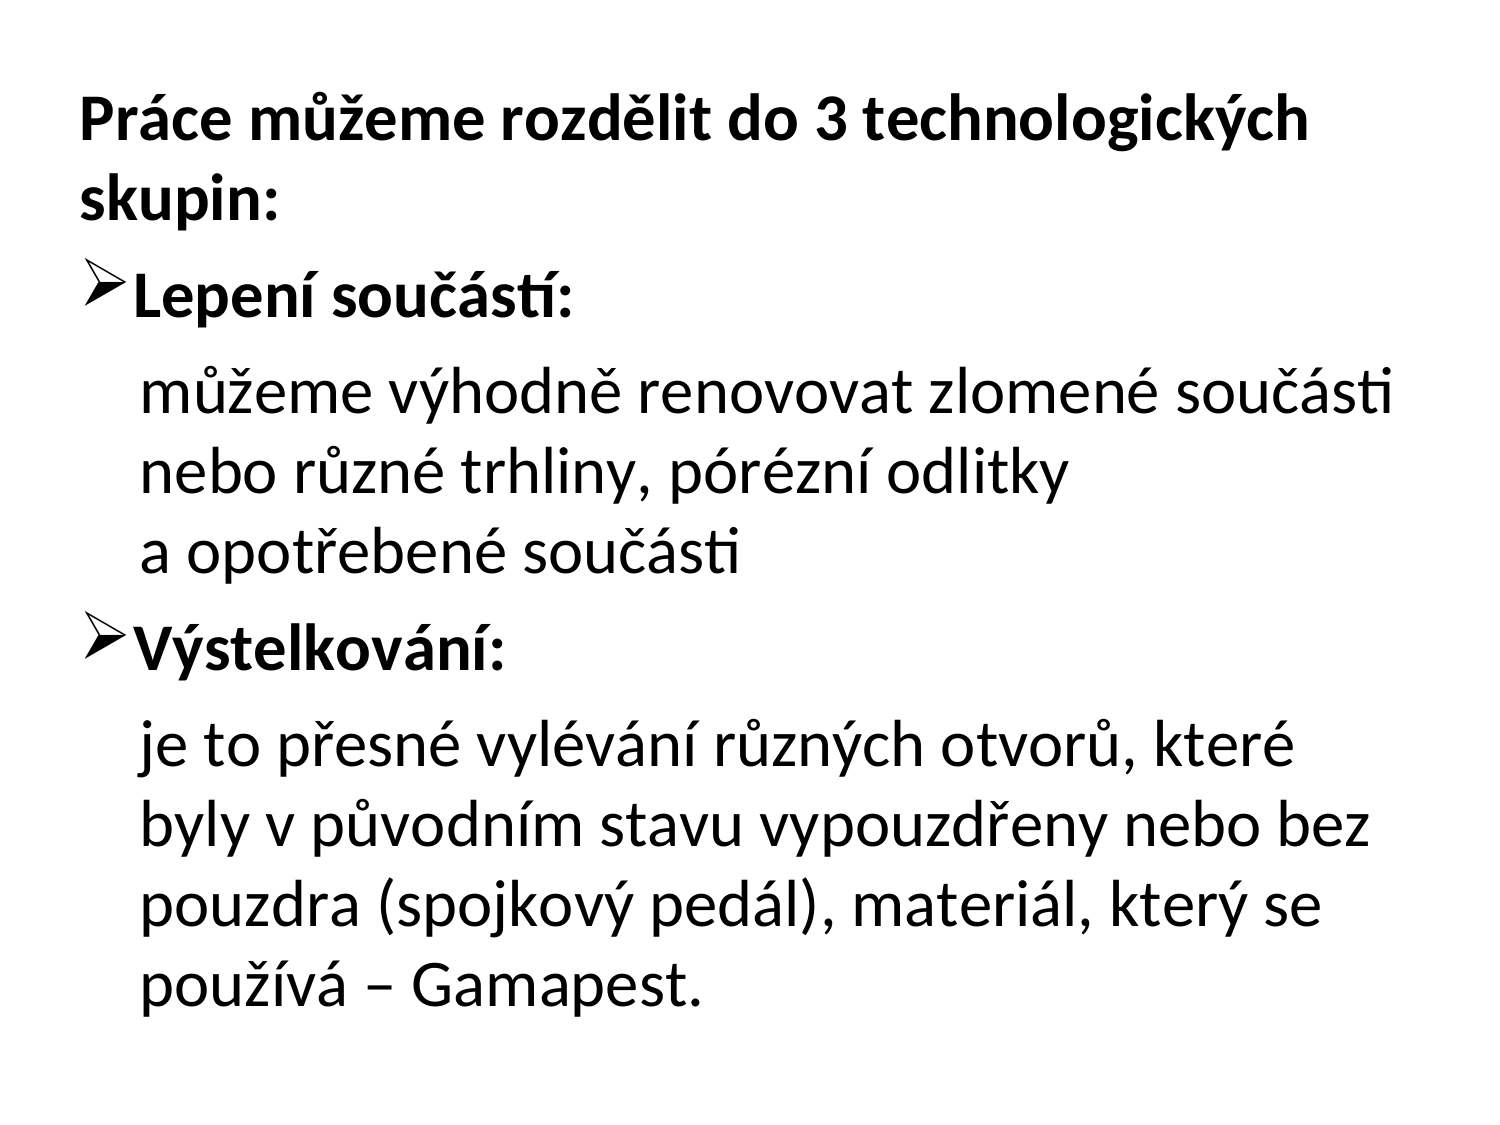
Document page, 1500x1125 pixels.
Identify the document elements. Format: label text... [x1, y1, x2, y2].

list Práce můžeme rozdělit do 3 technologických skupin: Lepení součástí: můžeme výhodně renovovat zlomené součásti nebo různé trhliny, pórézní odlitky a opotřebené součásti Výstelkování: je to přesné vylévání různých otvorů, které byly v původním stavu vypouzdřeny nebo bez pouzdra (spojkový pedál), materiál, který se používá – Gamapest. [64, 66, 1415, 1125]
